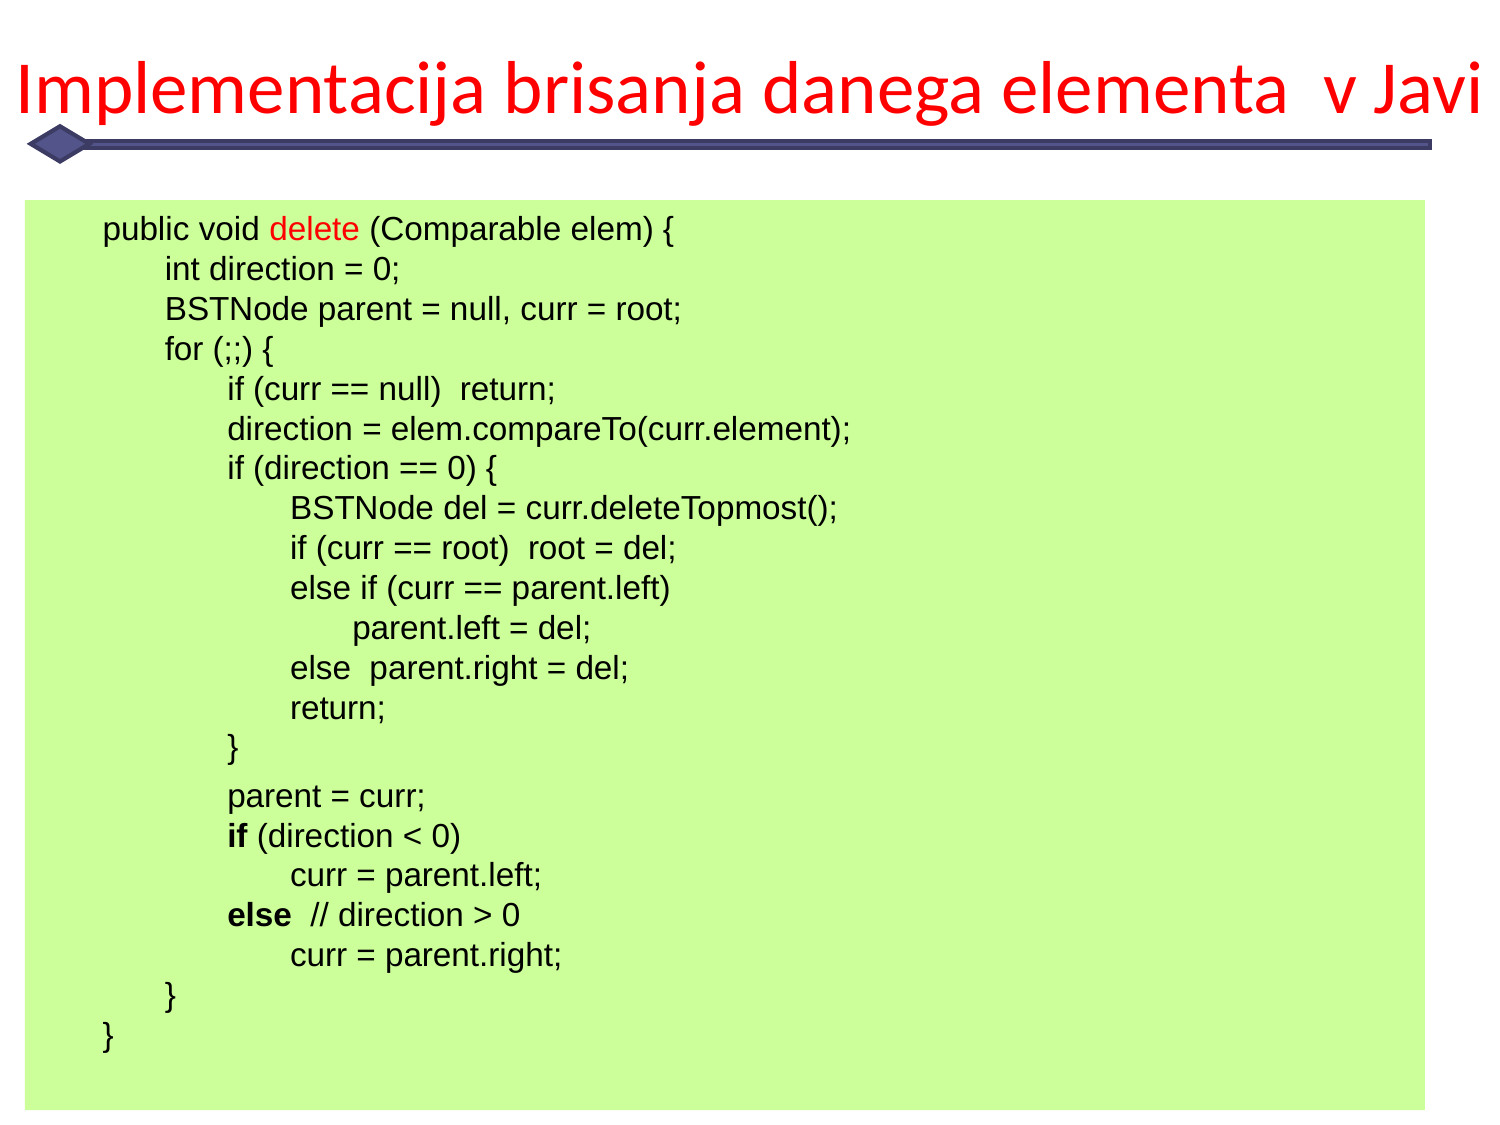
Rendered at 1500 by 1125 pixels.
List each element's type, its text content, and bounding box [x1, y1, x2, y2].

title Implementacija brisanja danega elementa v Javi [0, 0, 1500, 182]
list public void delete (Comparable elem) { int direction = 0; BSTNode parent = null, curr = root; for (;;) { if (curr == null) return; direction = elem.compareTo(curr.element); if (direction == 0) { BSTNode del = curr.deleteTopmost(); if (curr == root) root = del; else if (curr == parent.left) parent.left = del; else parent.right = del; return; } parent = curr; if (direction < 0) curr = parent.left; else // direction > 0 curr = parent.right; } } [24, 200, 1425, 1111]
